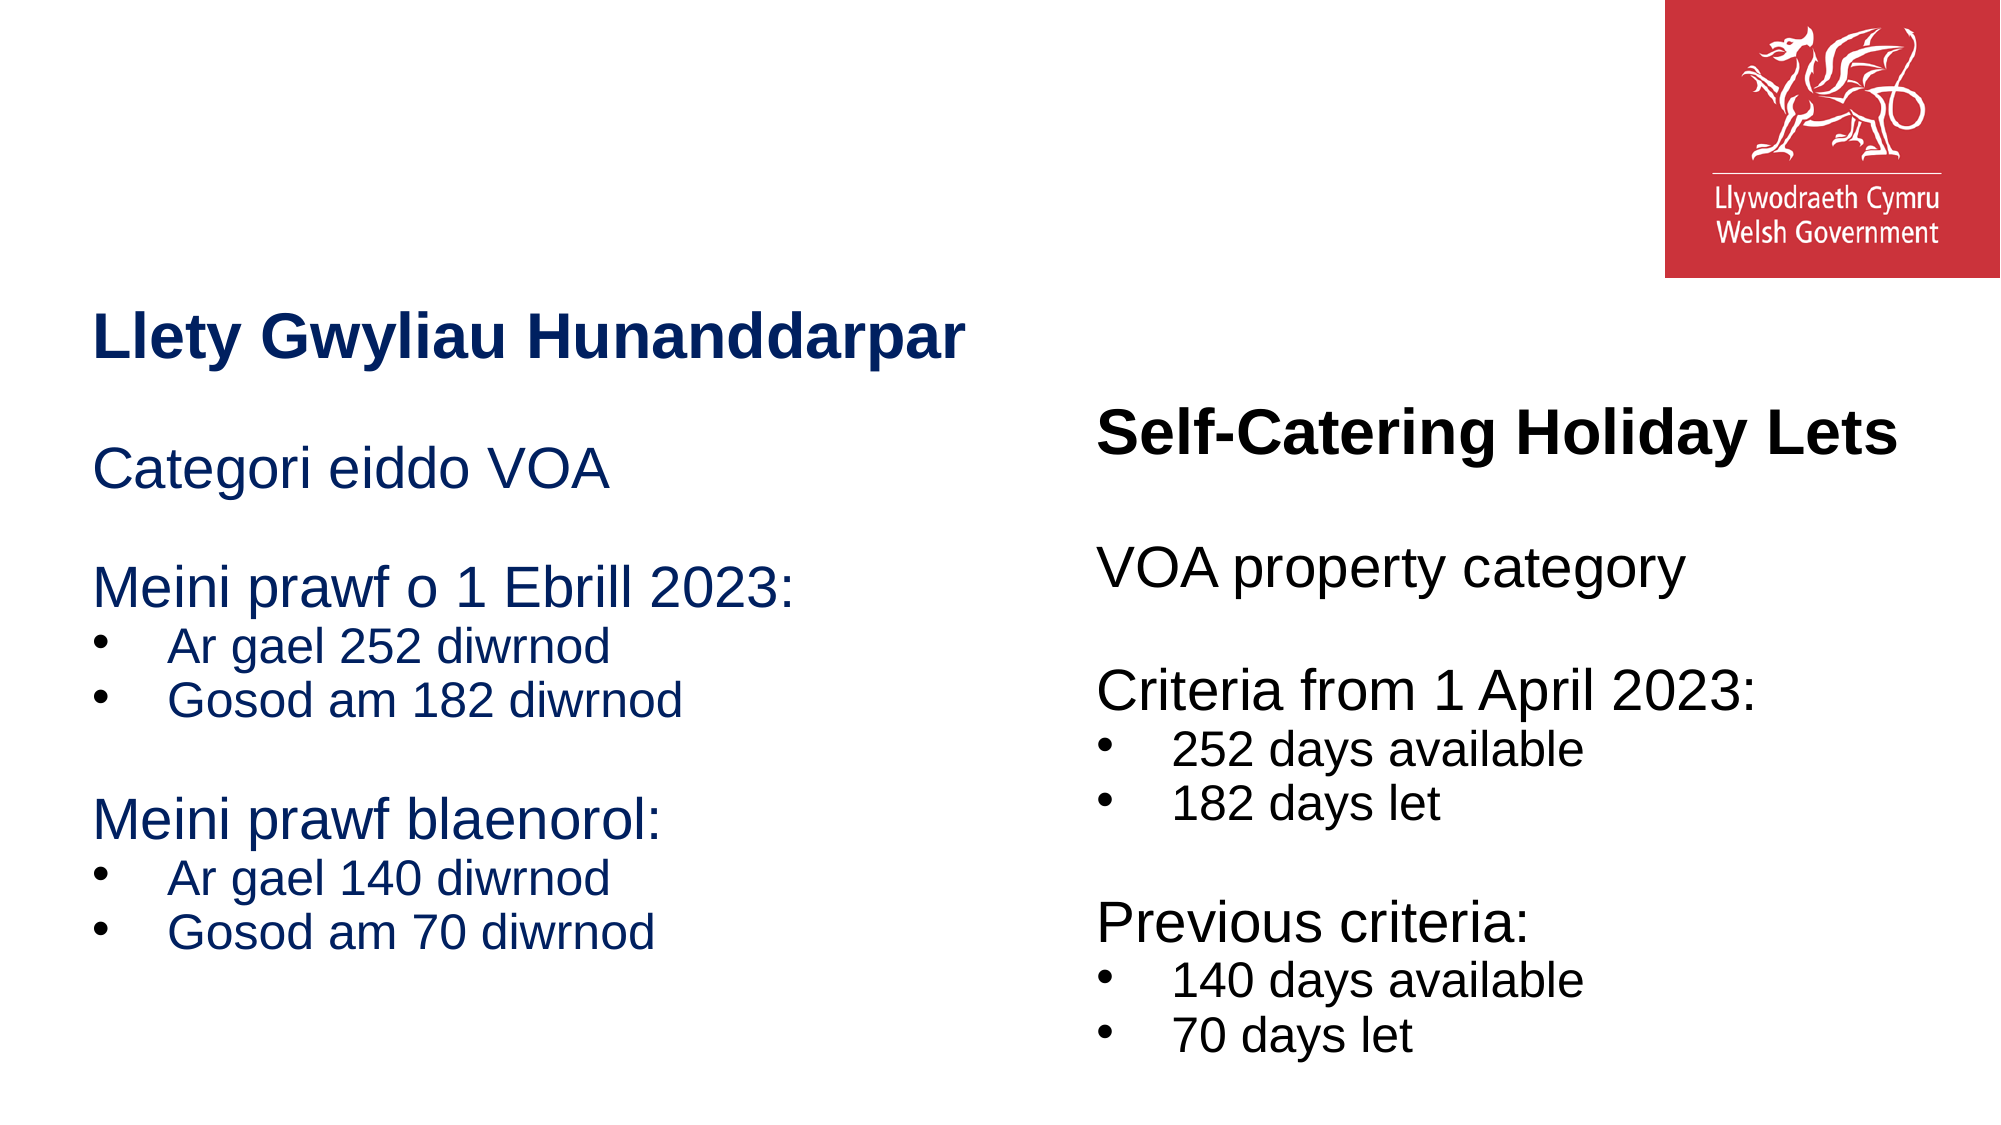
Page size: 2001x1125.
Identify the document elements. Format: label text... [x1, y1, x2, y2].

text_box Self-Catering Holiday Lets VOA property category Criteria from 1 April 2023: 252 days available 182 days let Previous criteria: 140 days available 70 days let [1082, 404, 2000, 1092]
picture [1665, 0, 2000, 278]
text_box Llety Gwyliau Hunanddarpar Categori eiddo VOA Meini prawf o 1 Ebrill 2023: Ar gael 252 diwrnod Gosod am 182 diwrnod Meini prawf blaenorol: Ar gael 140 diwrnod Gosod am 70 diwrnod [77, 277, 1000, 966]
